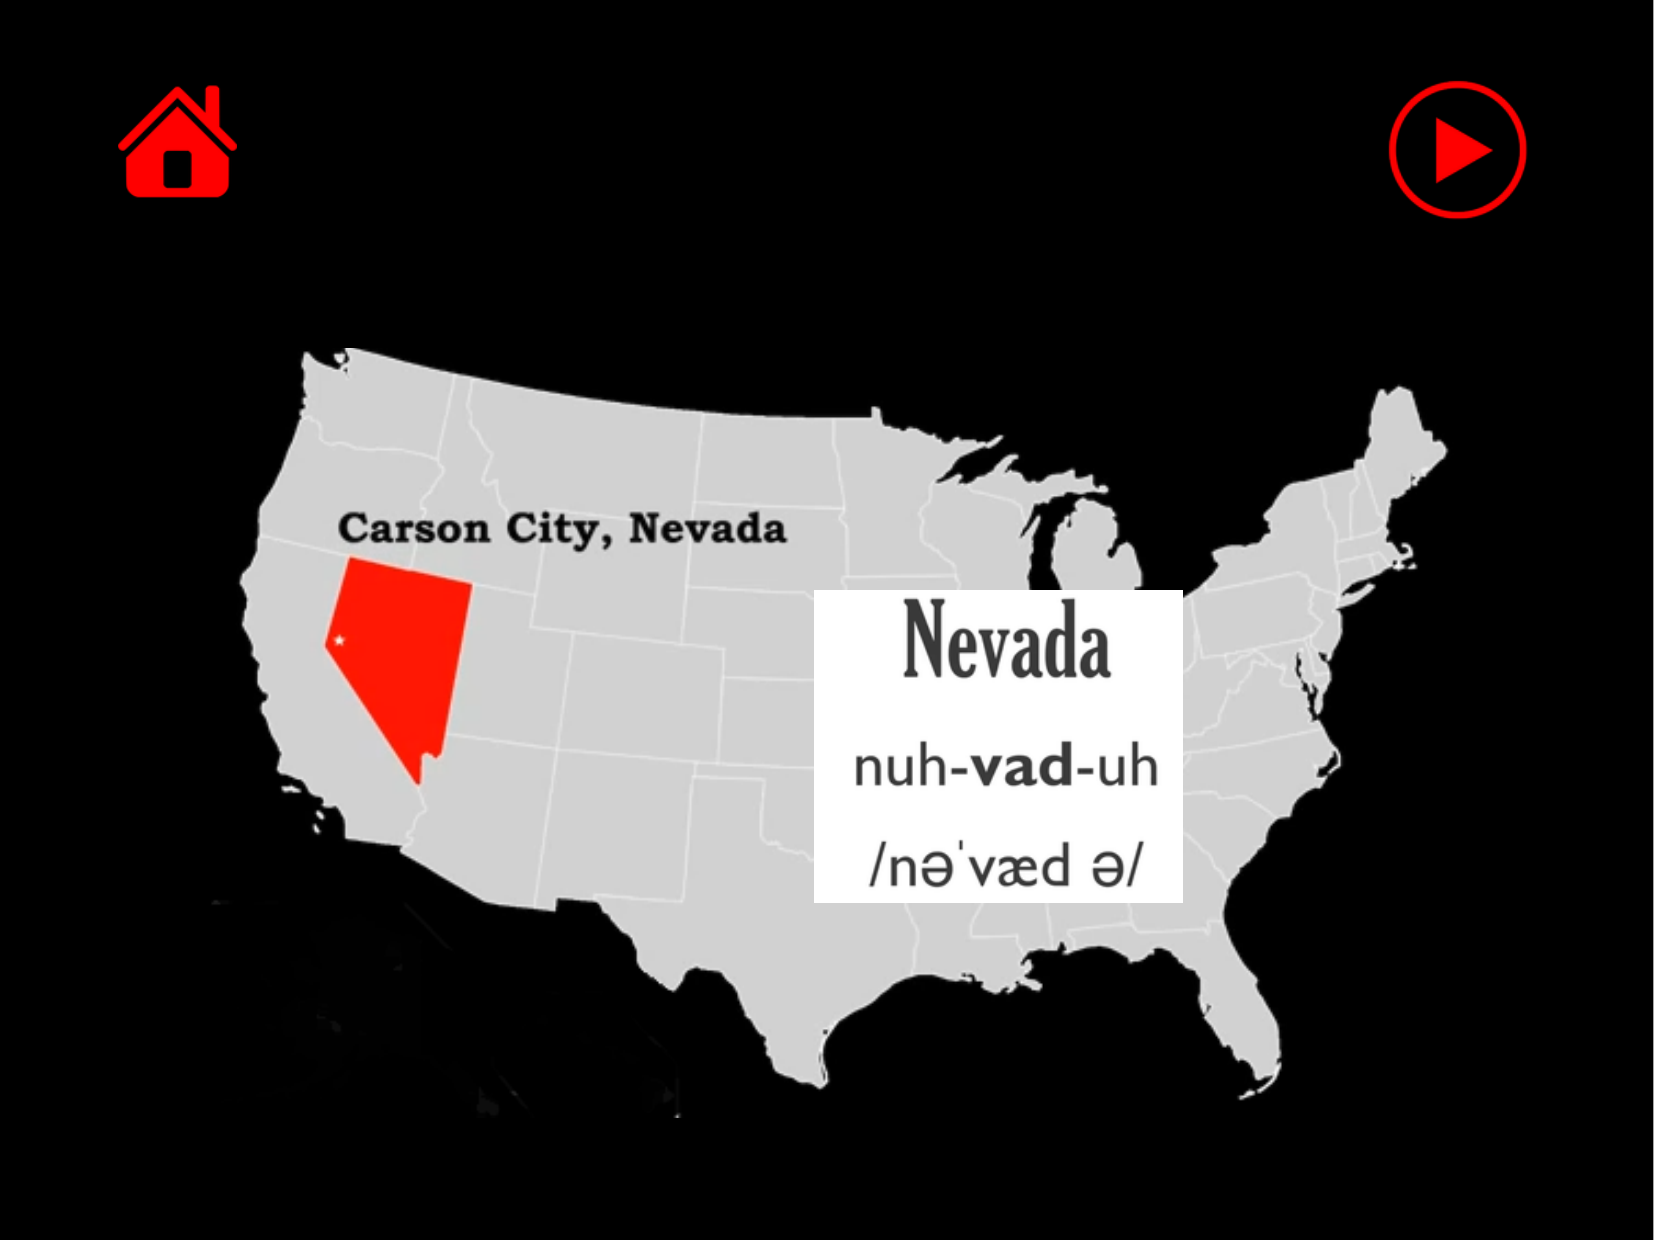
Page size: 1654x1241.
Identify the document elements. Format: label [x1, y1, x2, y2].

picture [177, 348, 1477, 1118]
picture [118, 82, 237, 201]
picture [1381, 70, 1539, 228]
